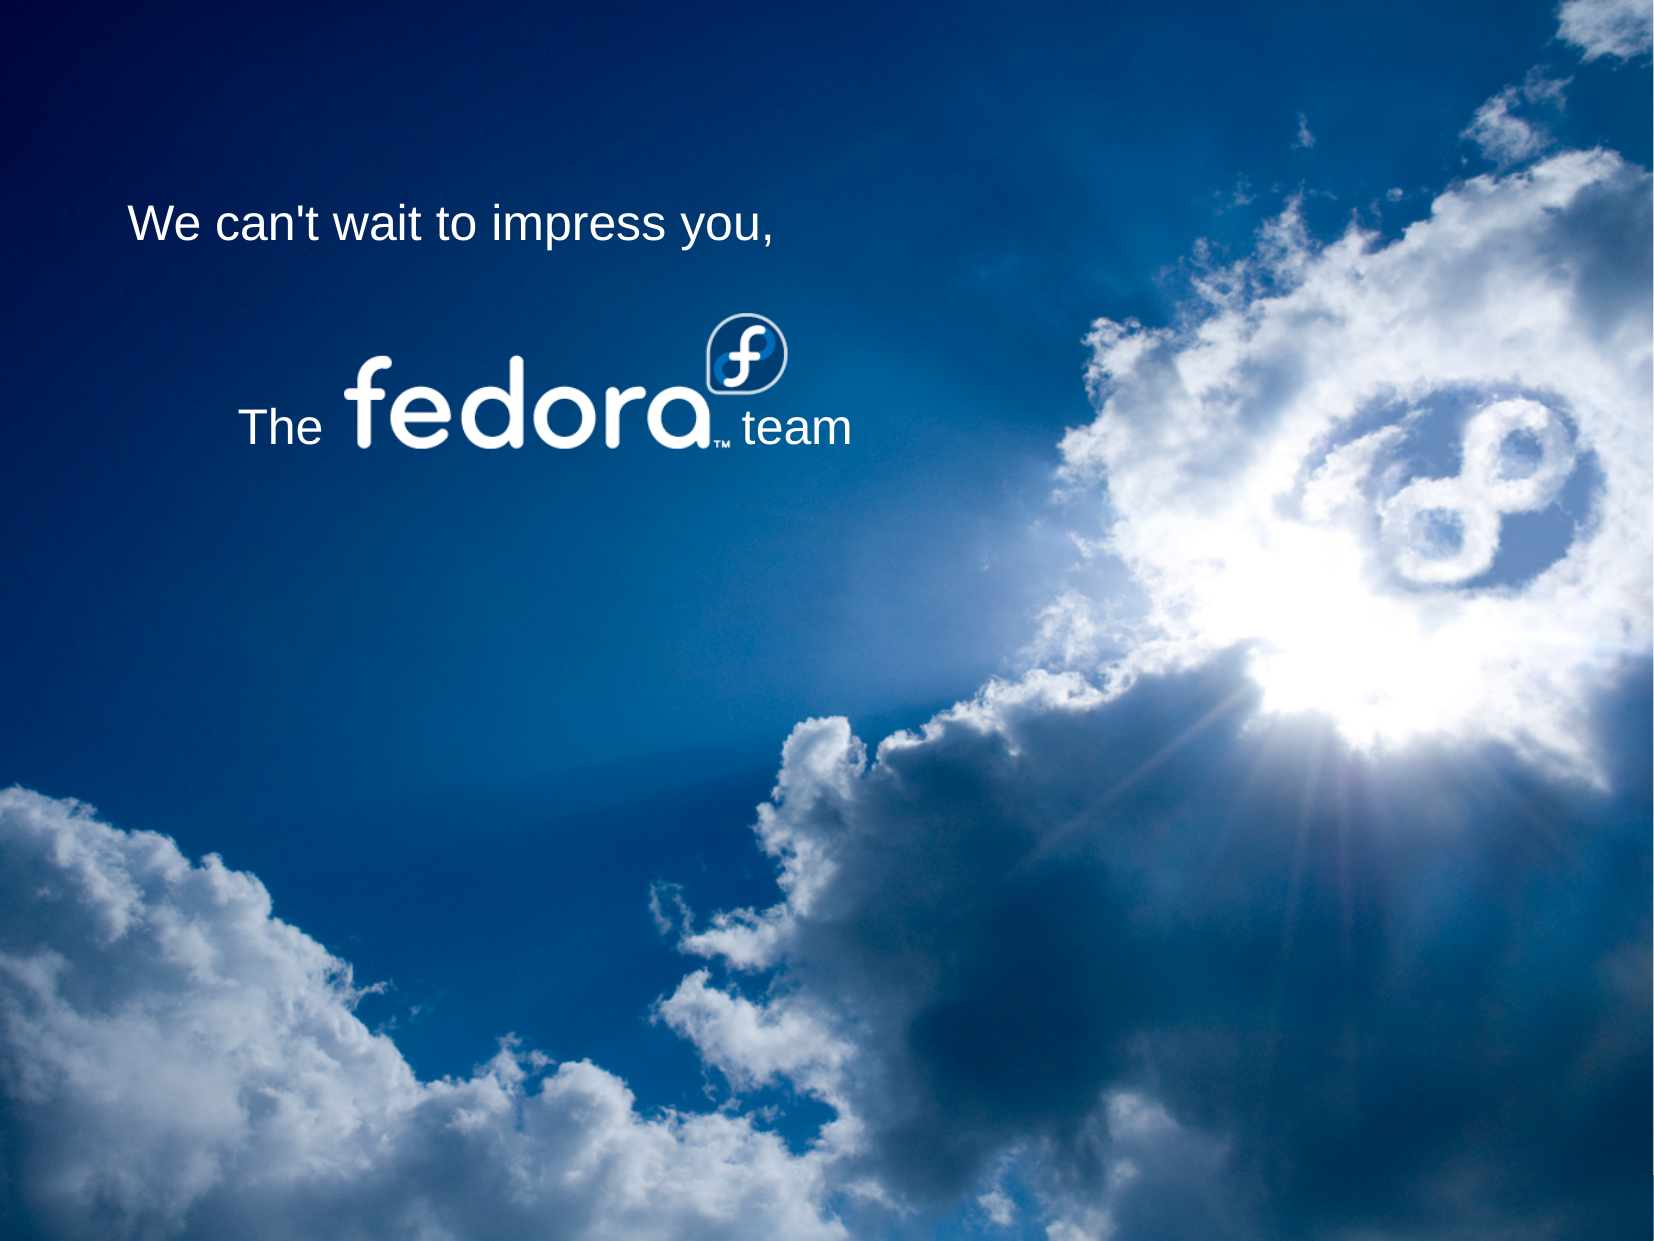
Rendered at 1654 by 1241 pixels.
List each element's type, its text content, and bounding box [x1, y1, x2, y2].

picture [0, 0, 1654, 1241]
text_box We can't wait to impress you, [112, 187, 858, 259]
text_box The team [222, 391, 926, 463]
